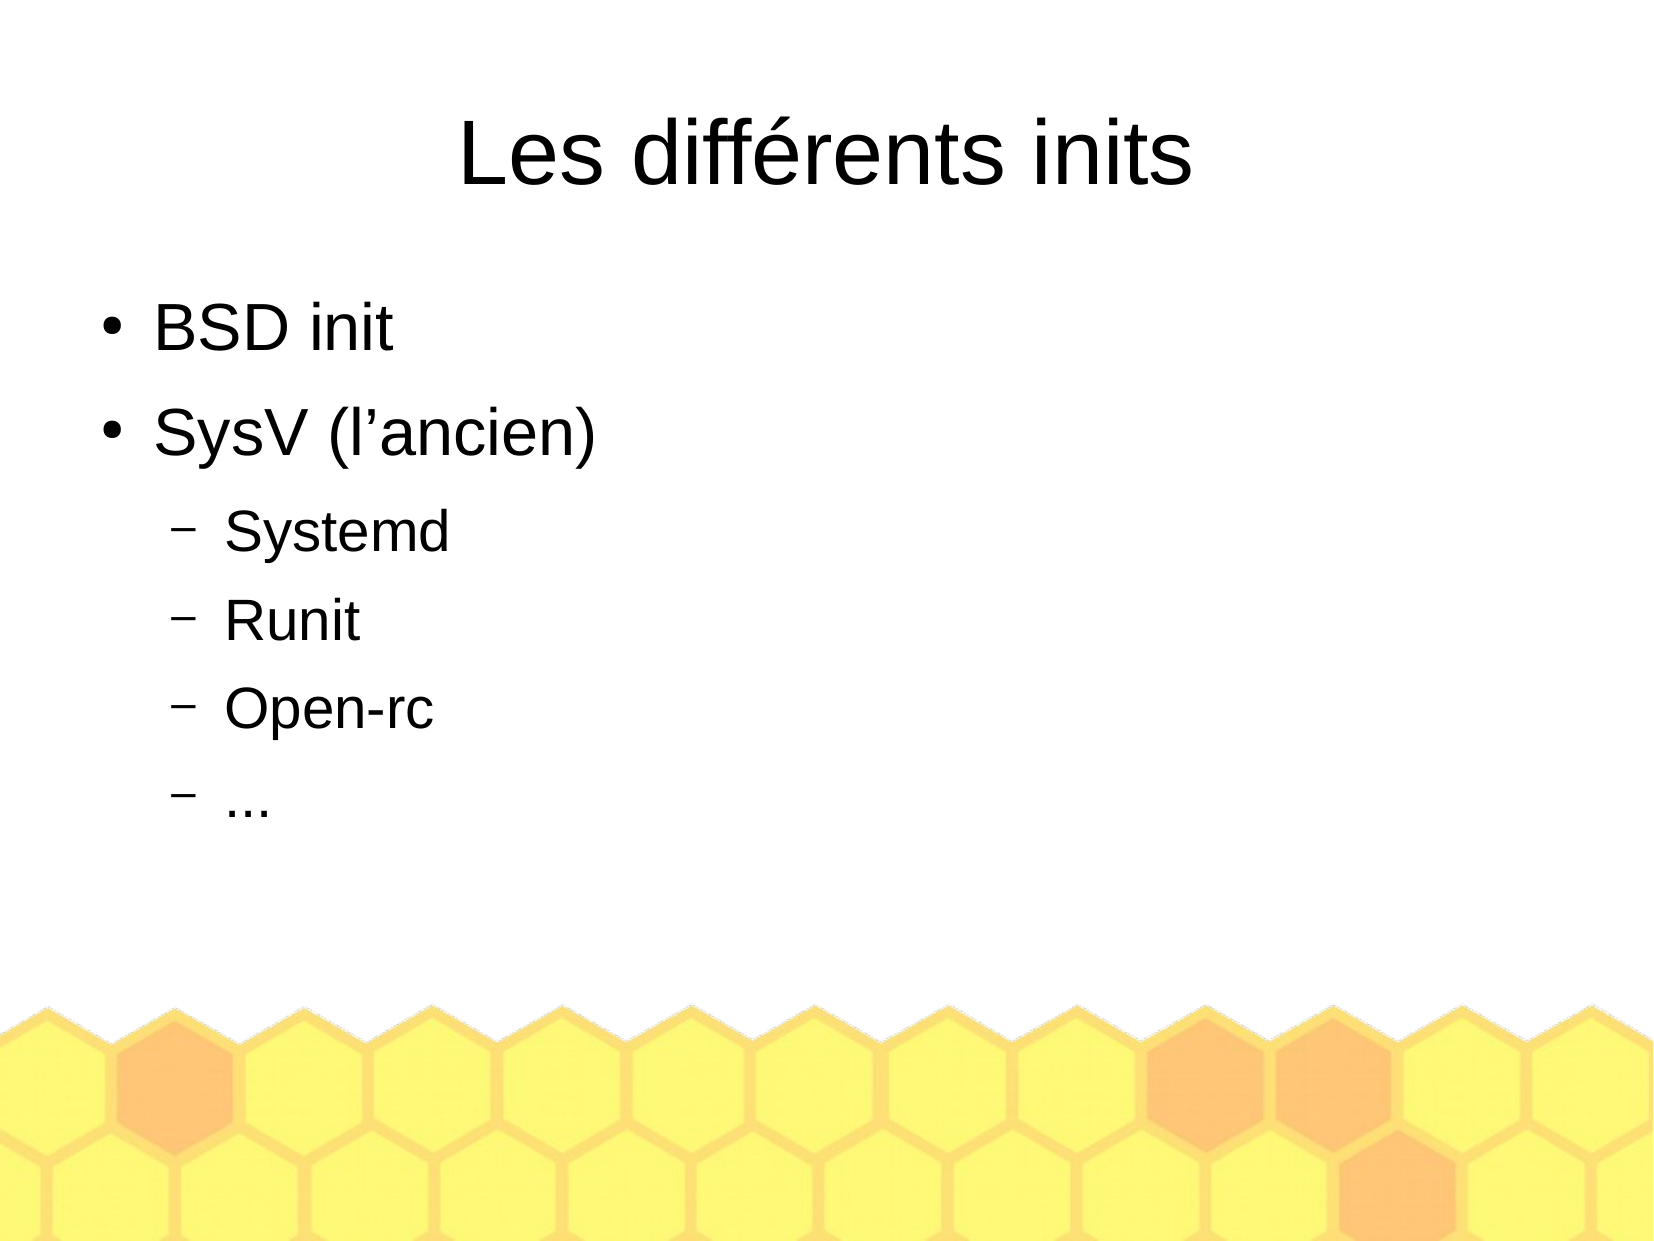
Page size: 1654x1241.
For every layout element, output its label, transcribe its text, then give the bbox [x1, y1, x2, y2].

title Les différents inits [82, 49, 1571, 257]
picture [0, 1001, 1654, 1241]
list BSD init SysV (l’ancien) Systemd Runit Open-rc ... [82, 290, 1571, 1010]
